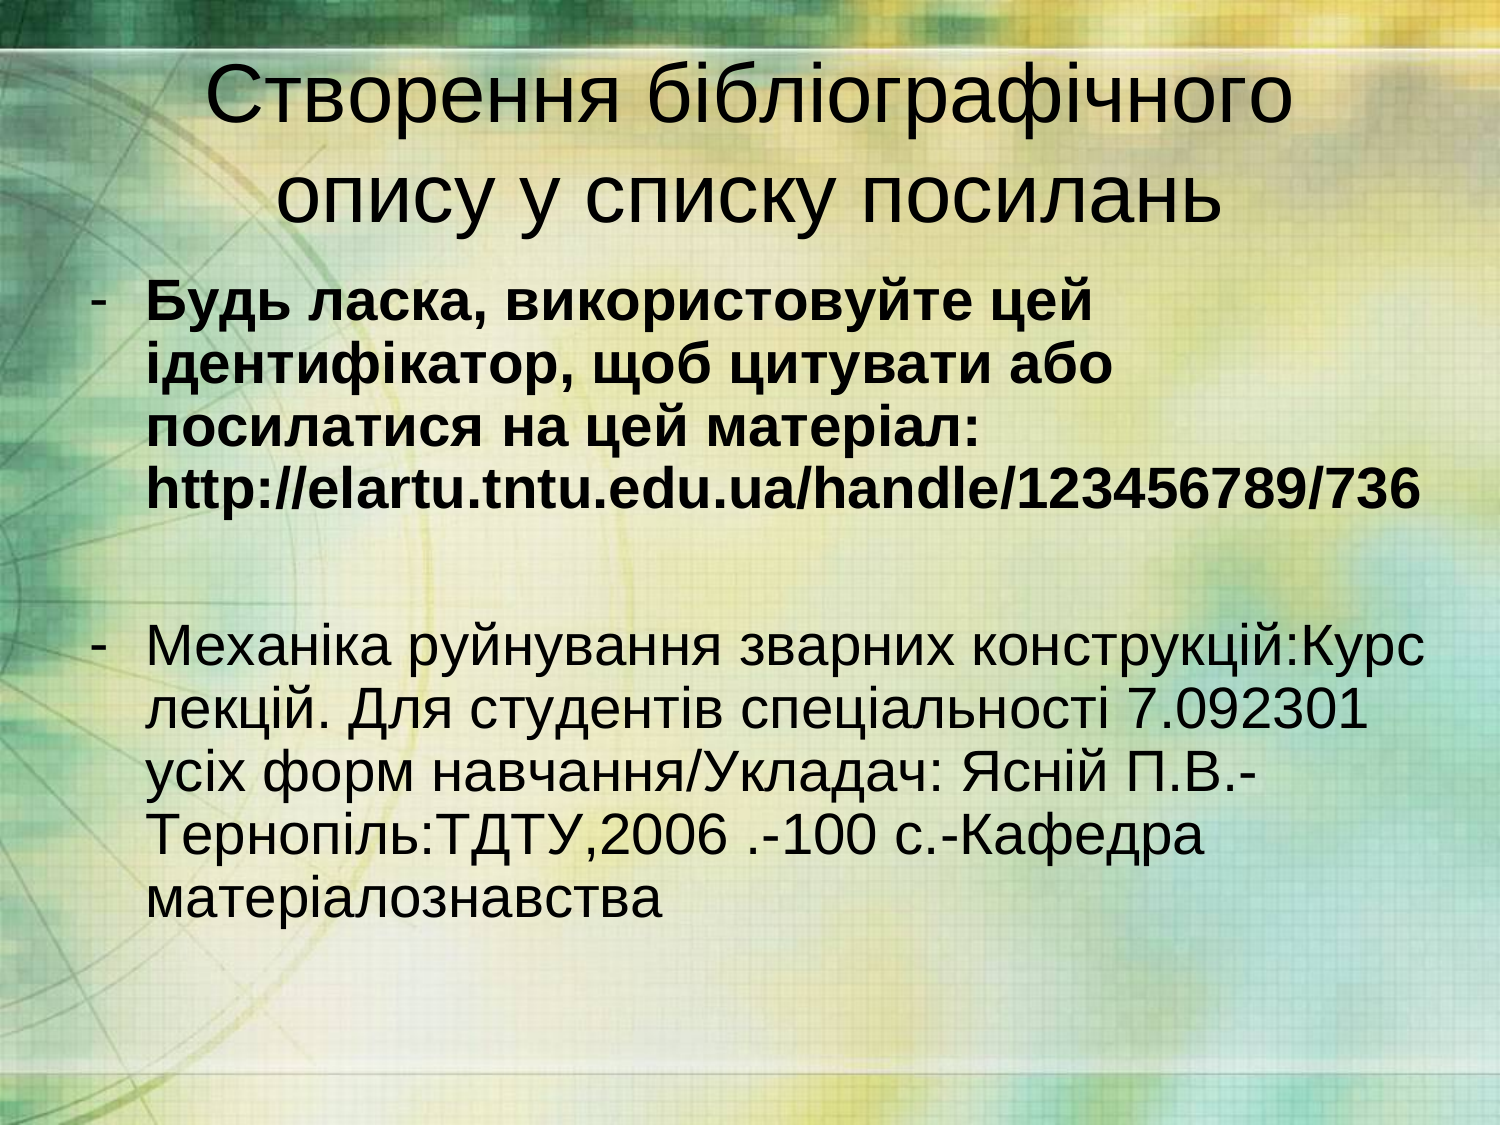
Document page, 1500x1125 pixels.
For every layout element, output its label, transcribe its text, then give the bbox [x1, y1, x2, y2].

list Будь ласка, використовуйте цей ідентифікатор, щоб цитувати або посилатися на цей матеріал: http://elartu.tntu.edu.ua/handle/123456789/736 Механіка руйнування зварних конструкцій:Курс лекцій. Для студентів спеціальності 7.092301 усіх форм навчання/Укладач: Ясній П.В.-Тернопіль:ТДТУ,2006 .-100 с.-Кафедра матеріалознавства [74, 262, 1459, 1005]
picture [0, 0, 1500, 1125]
title Створення бібліографічного опису у списку посилань [75, 31, 1426, 247]
